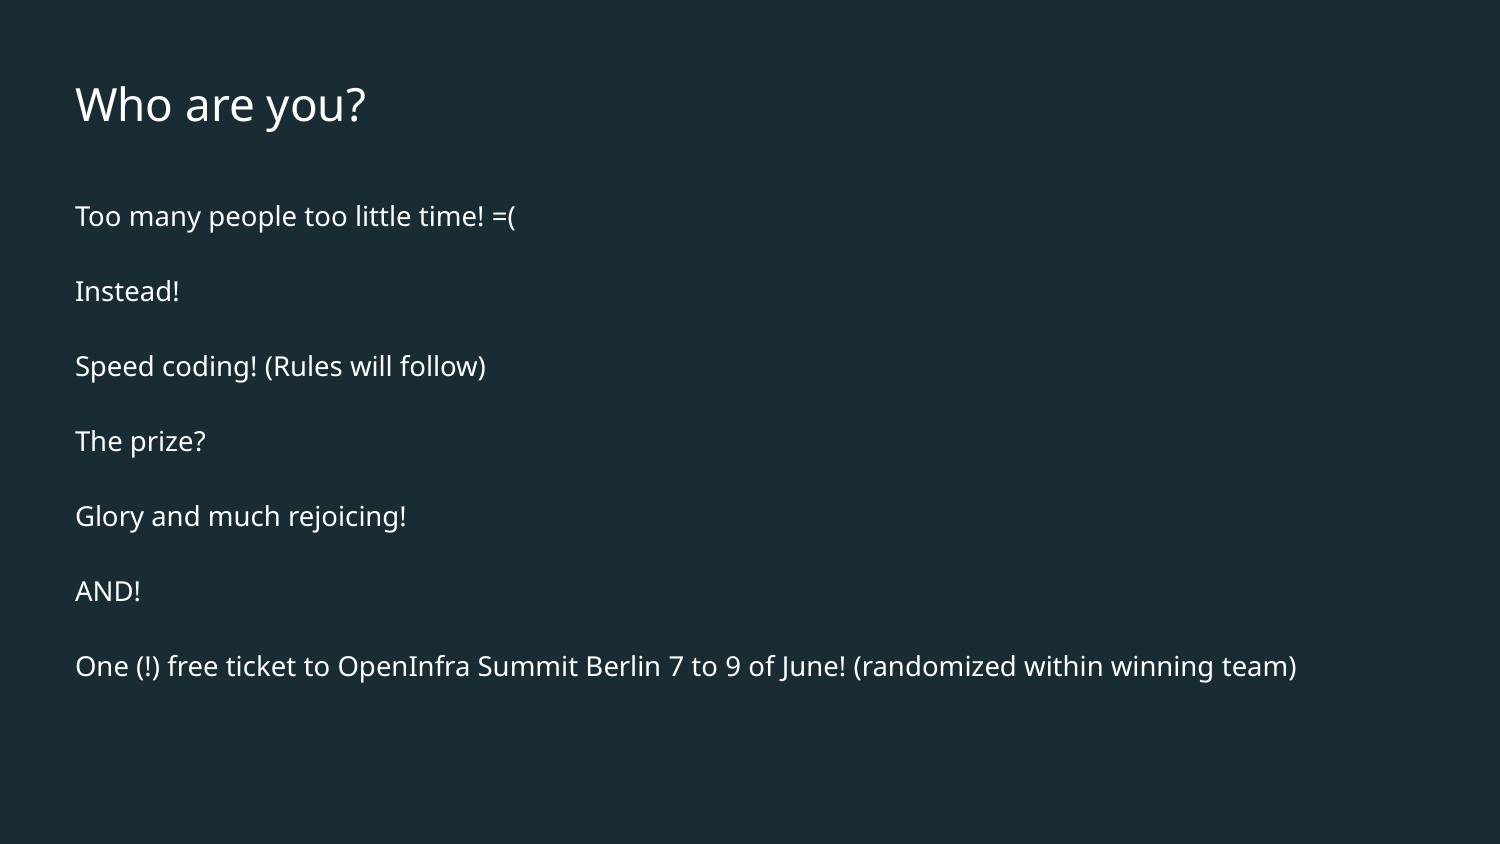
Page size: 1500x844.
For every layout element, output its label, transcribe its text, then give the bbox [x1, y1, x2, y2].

list Too many people too little time! =( Instead! Speed coding! (Rules will follow) The prize? Glory and much rejoicing! AND! One (!) free ticket to OpenInfra Summit Berlin 7 to 9 of June! (randomized within winning team) [75, 197, 1425, 687]
title Who are you? [75, 33, 1425, 175]
